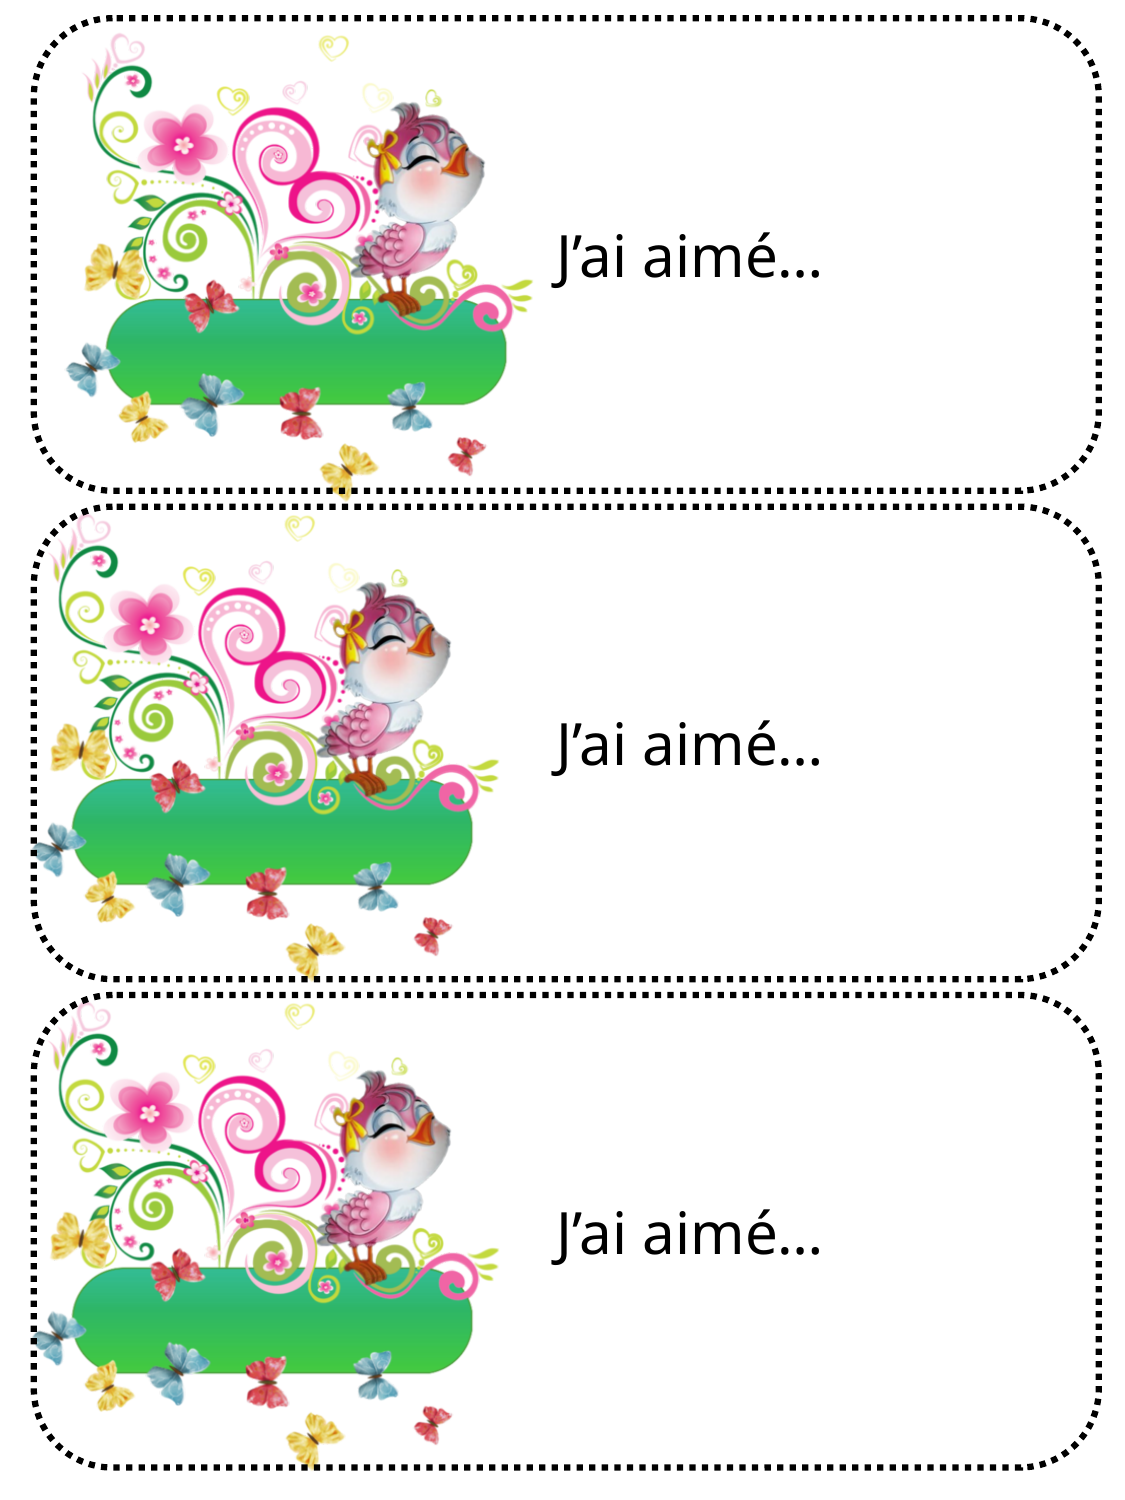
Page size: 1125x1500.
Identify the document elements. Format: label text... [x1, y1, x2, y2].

picture [0, 9, 616, 1479]
text_box J’ai aimé… [541, 212, 839, 297]
text_box J’ai aimé… [541, 700, 839, 785]
text_box J’ai aimé… [541, 1188, 839, 1274]
